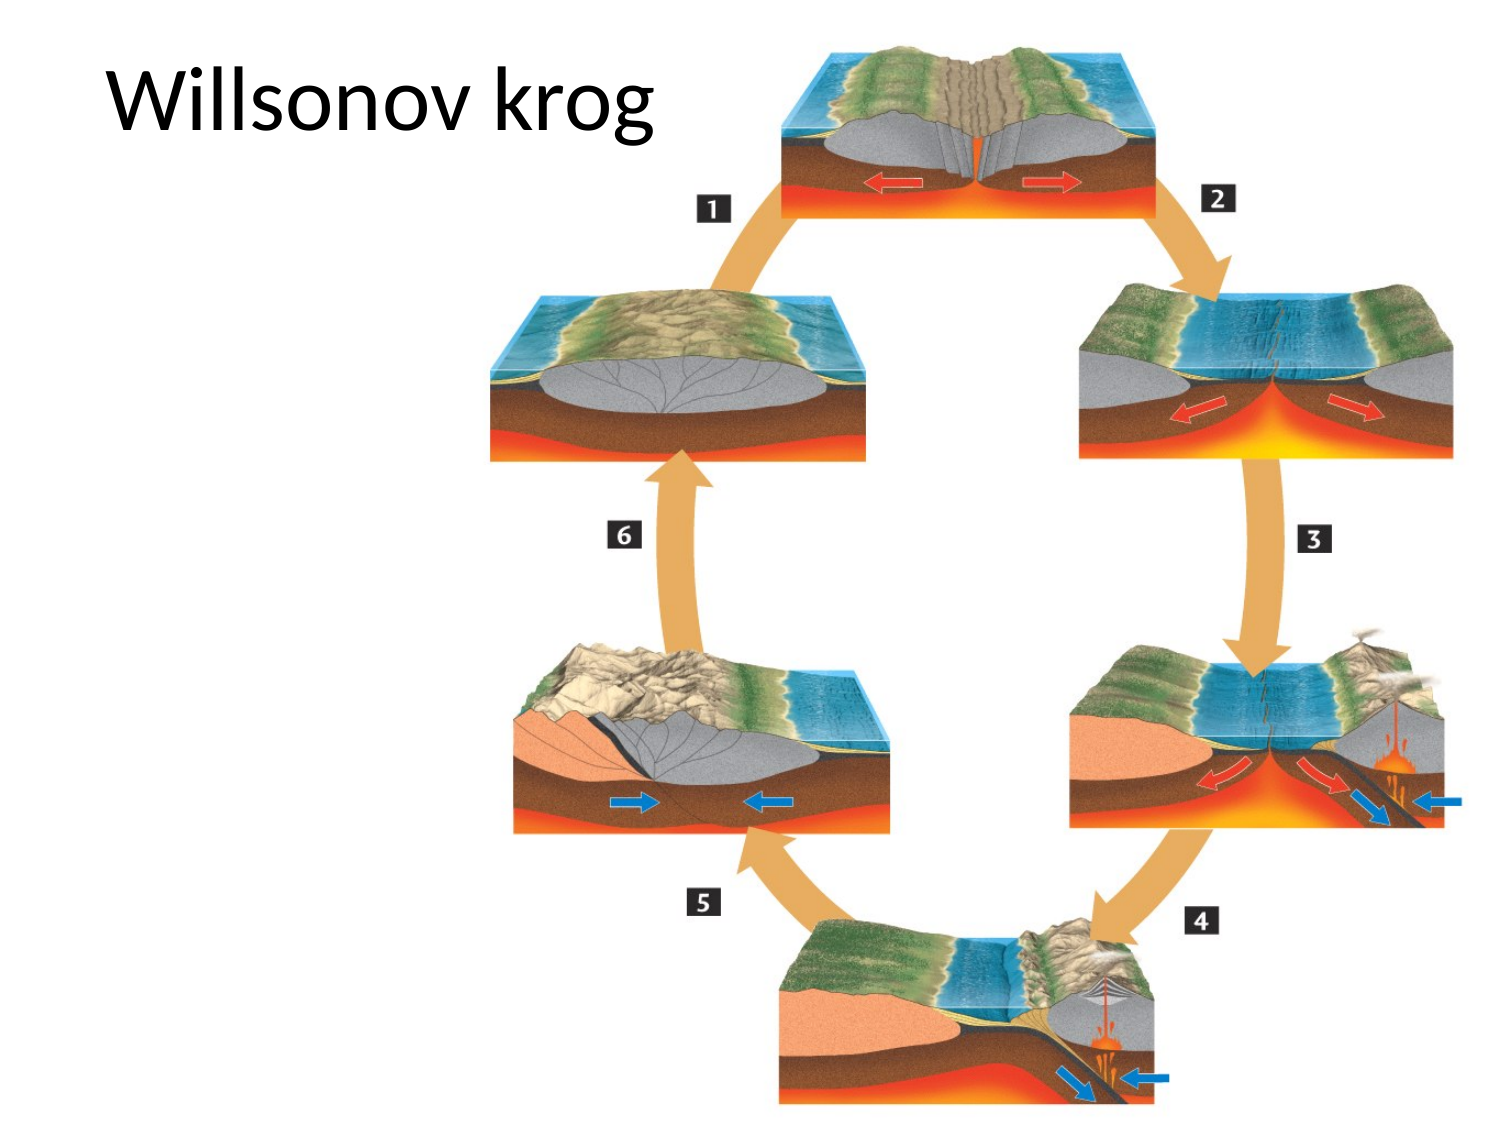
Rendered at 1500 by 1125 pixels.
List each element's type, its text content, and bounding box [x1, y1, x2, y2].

picture [466, 25, 1477, 1125]
title Willsonov krog [0, 0, 762, 188]
